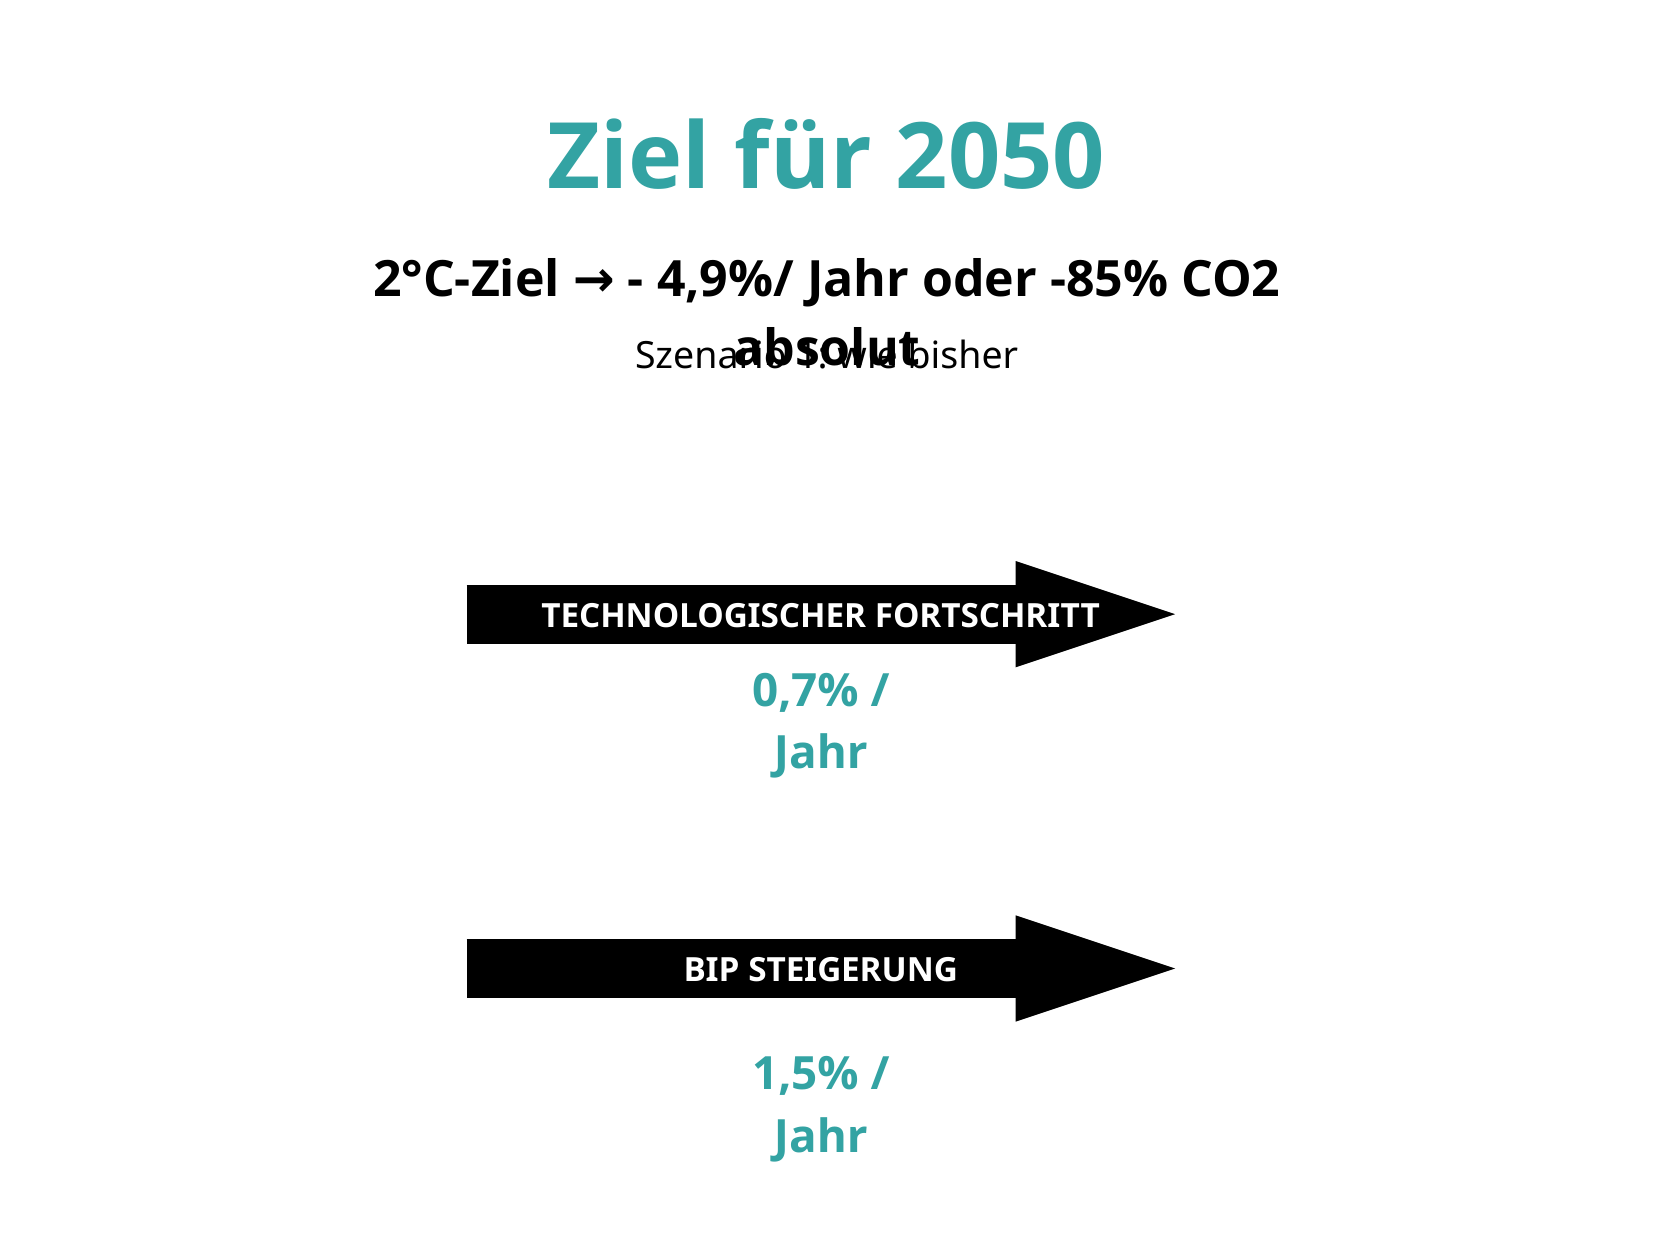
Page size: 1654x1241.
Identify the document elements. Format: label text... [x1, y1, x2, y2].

text_box 1,5% / Jahr [696, 1033, 945, 1100]
text_box 0,7% / Jahr [696, 649, 945, 716]
title Ziel für 2050 [82, 49, 1571, 257]
text_box 2°C-Ziel → - 4,9%/ Jahr oder -85% CO2 absolut [330, 235, 1323, 308]
text_box Szenario 1: wie bisher [0, 321, 1654, 378]
